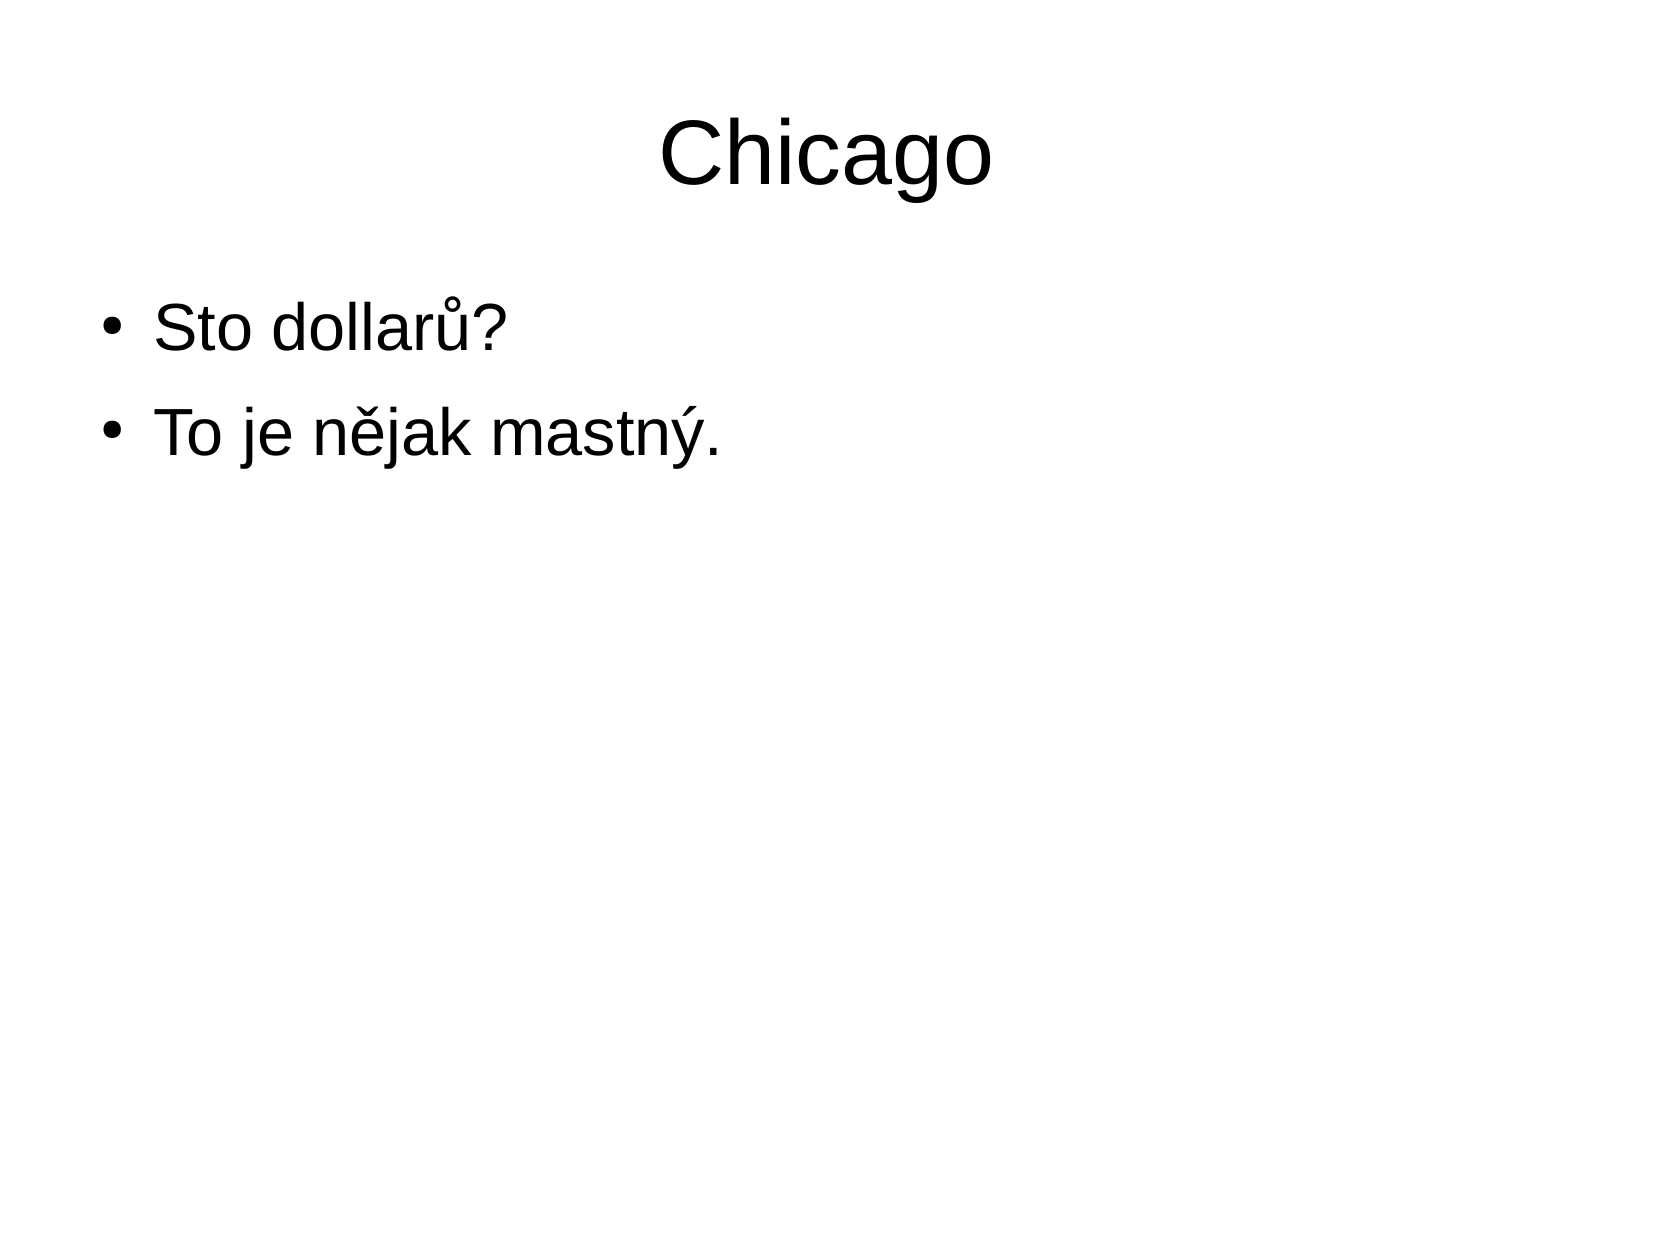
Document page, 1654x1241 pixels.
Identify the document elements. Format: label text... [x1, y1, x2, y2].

list Sto dollarů? To je nějak mastný. [82, 290, 1571, 1010]
title Chicago [82, 49, 1571, 257]
